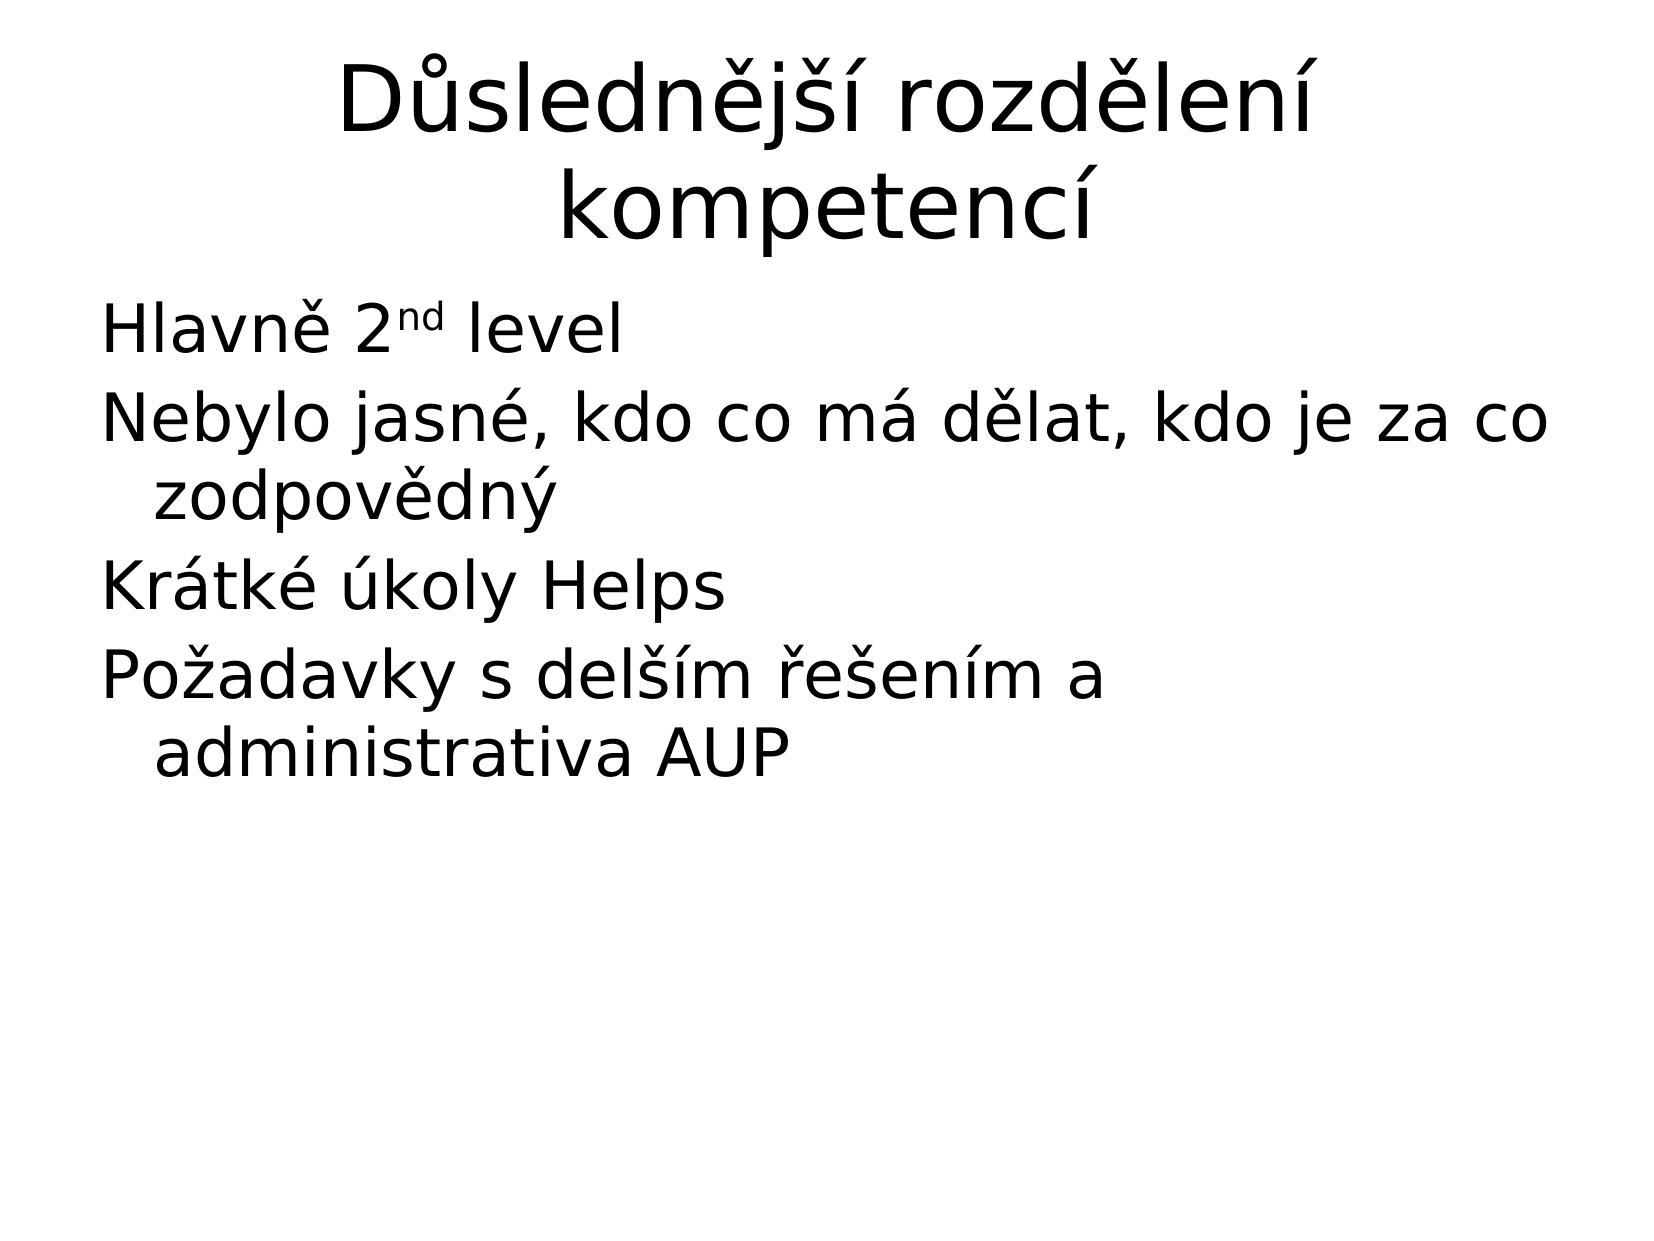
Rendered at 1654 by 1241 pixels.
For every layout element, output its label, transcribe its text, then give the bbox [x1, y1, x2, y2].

list Hlavně 2nd level Nebylo jasné, kdo co má dělat, kdo je za co zodpovědný Krátké úkoly Helps Požadavky s delším řešením a administrativa AUP [82, 290, 1571, 1094]
title Důslednější rozdělení kompetencí [82, 45, 1571, 261]
